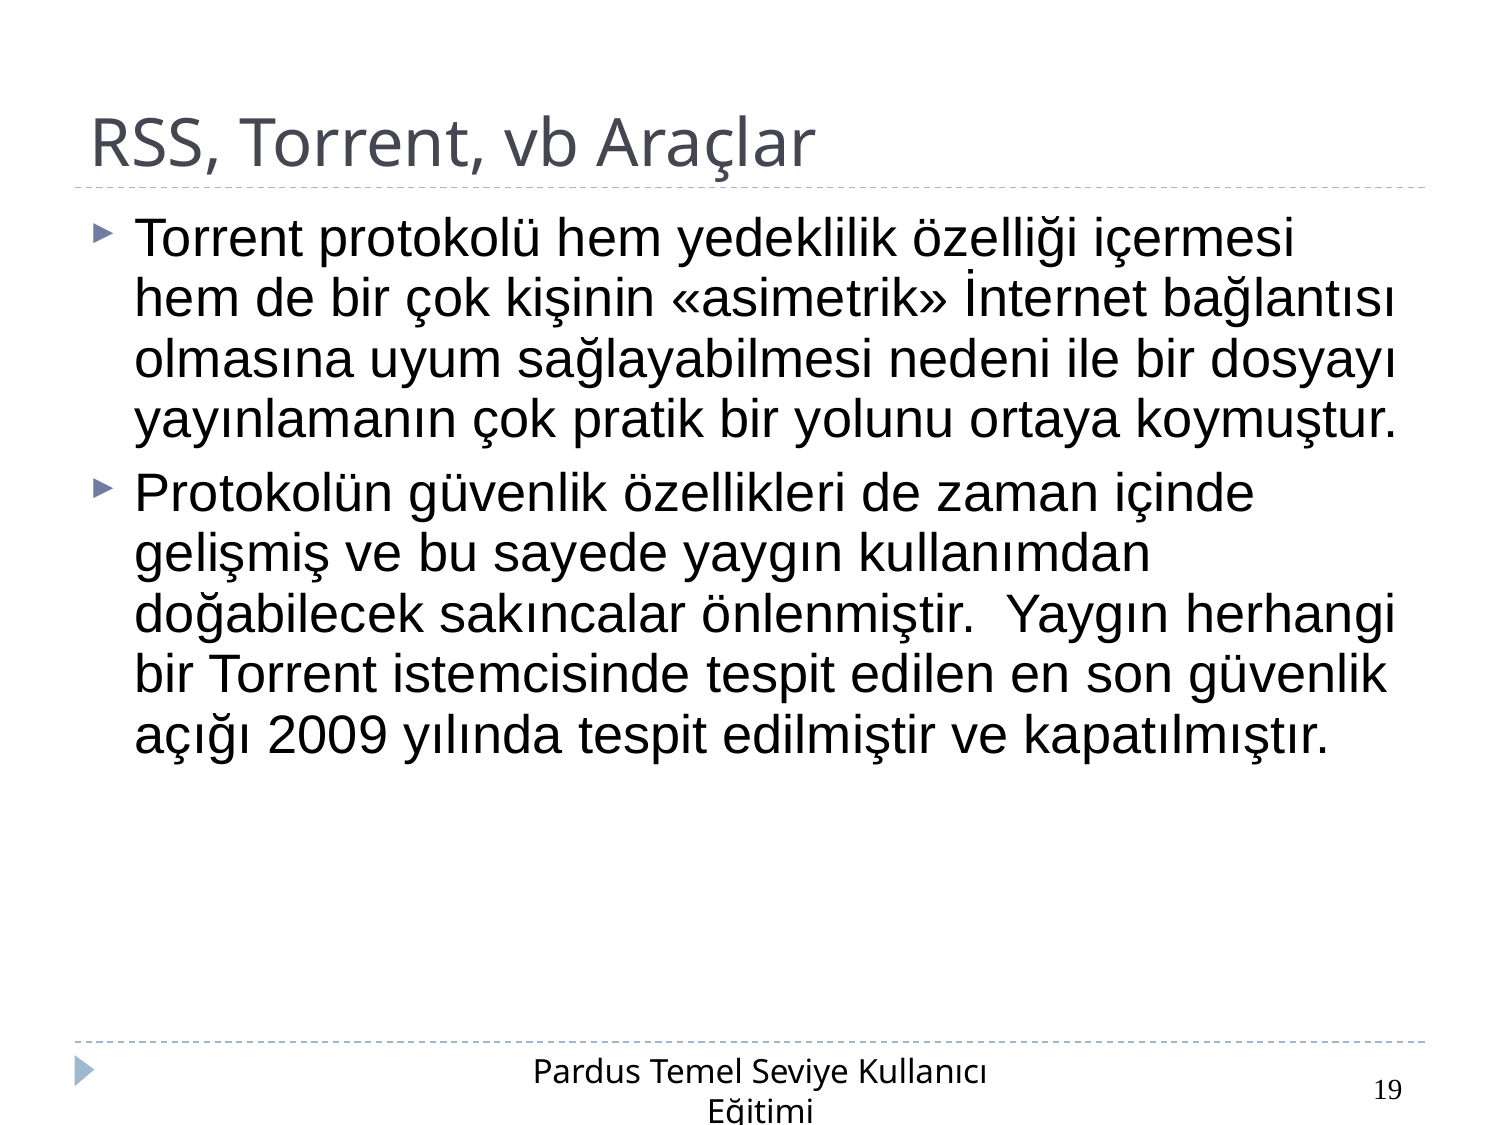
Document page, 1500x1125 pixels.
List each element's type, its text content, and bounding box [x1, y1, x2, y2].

list Torrent protokolü hem yedeklilik özelliği içermesi hem de bir çok kişinin «asimetrik» İnternet bağlantısı olmasına uyum sağlayabilmesi nedeni ile bir dosyayı yayınlamanın çok pratik bir yolunu ortaya koymuştur. Protokolün güvenlik özellikleri de zaman içinde gelişmiş ve bu sayede yaygın kullanımdan doğabilecek sakıncalar önlenmiştir. Yaygın herhangi bir Torrent istemcisinde tespit edilen en son güvenlik açığı 2009 yılında tespit edilmiştir ve kapatılmıştır. [75, 200, 1425, 1010]
title RSS, Torrent, vb Araçlar [75, 24, 1425, 188]
